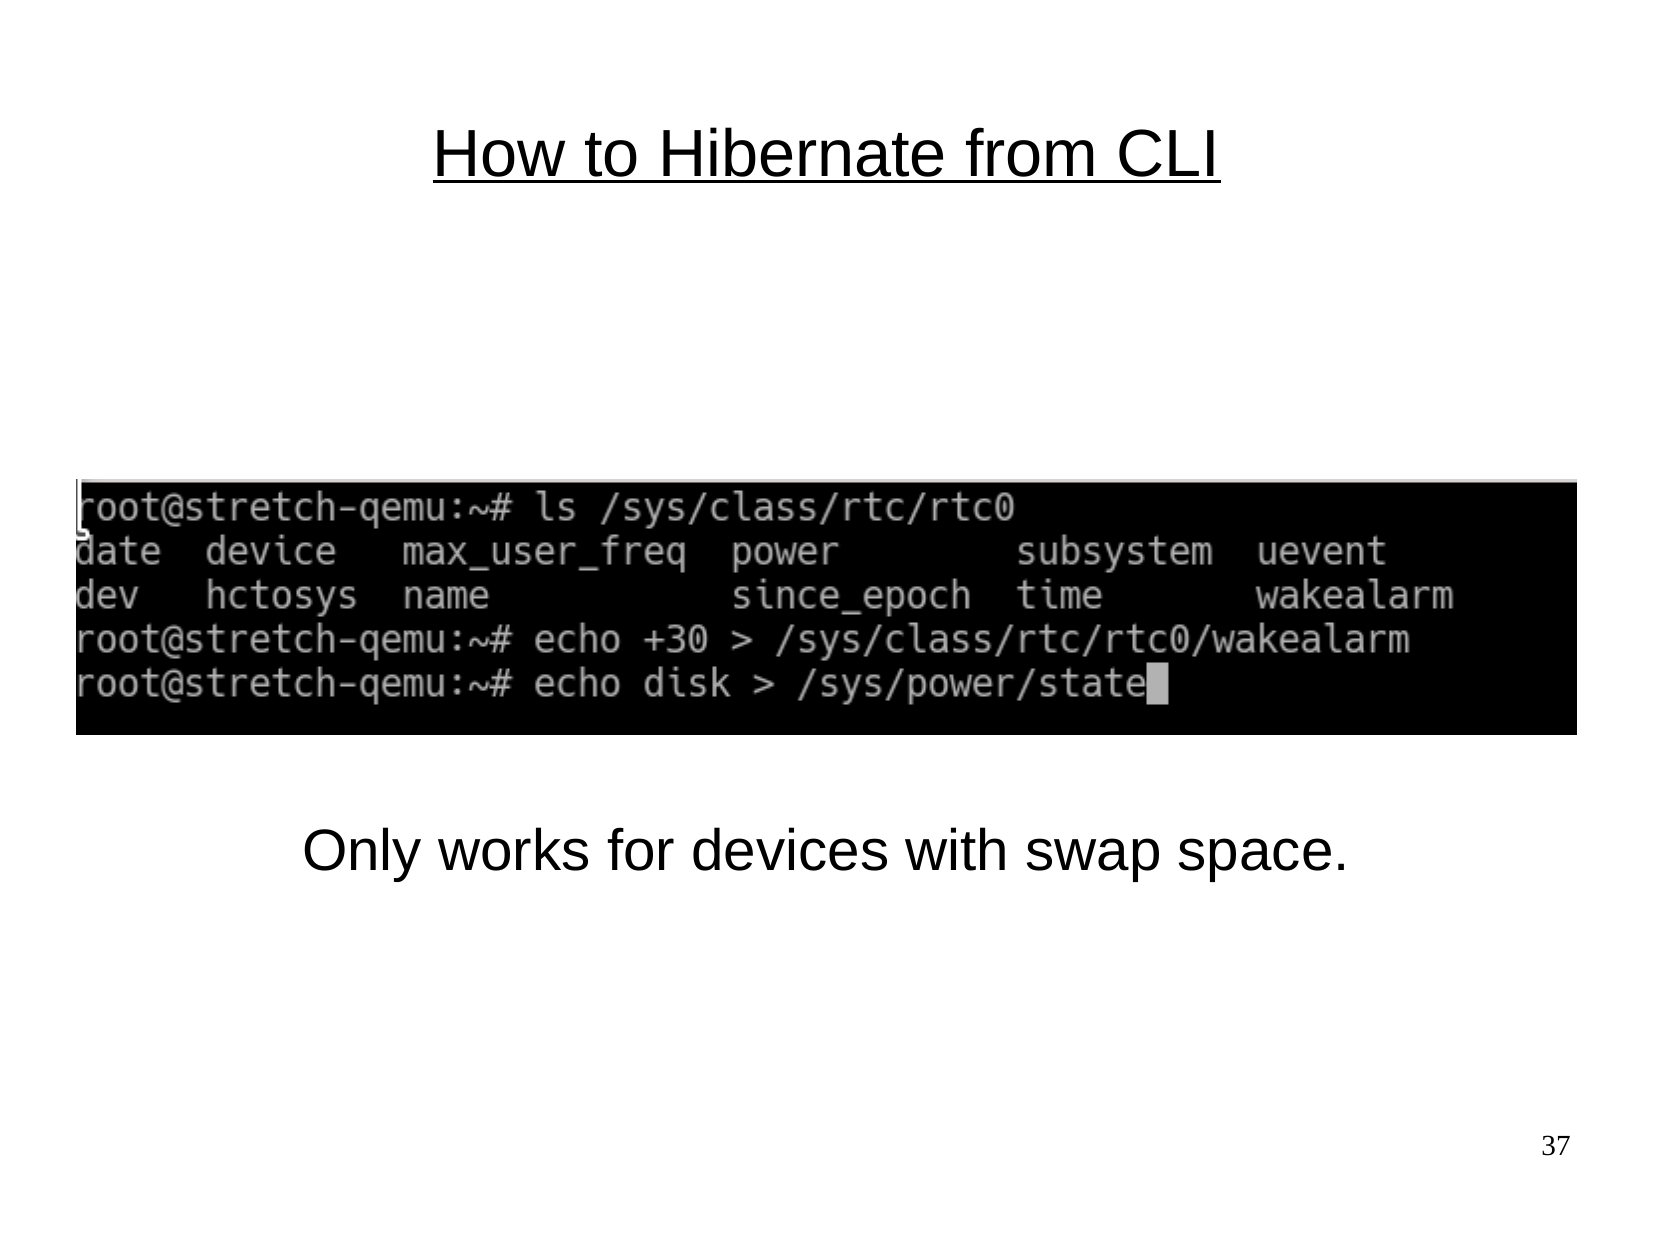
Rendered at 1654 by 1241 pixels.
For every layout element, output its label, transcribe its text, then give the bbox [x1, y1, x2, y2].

text_box Only works for devices with swap space. [288, 810, 1366, 890]
picture [76, 479, 1577, 736]
title How to Hibernate from CLI [82, 49, 1571, 257]
